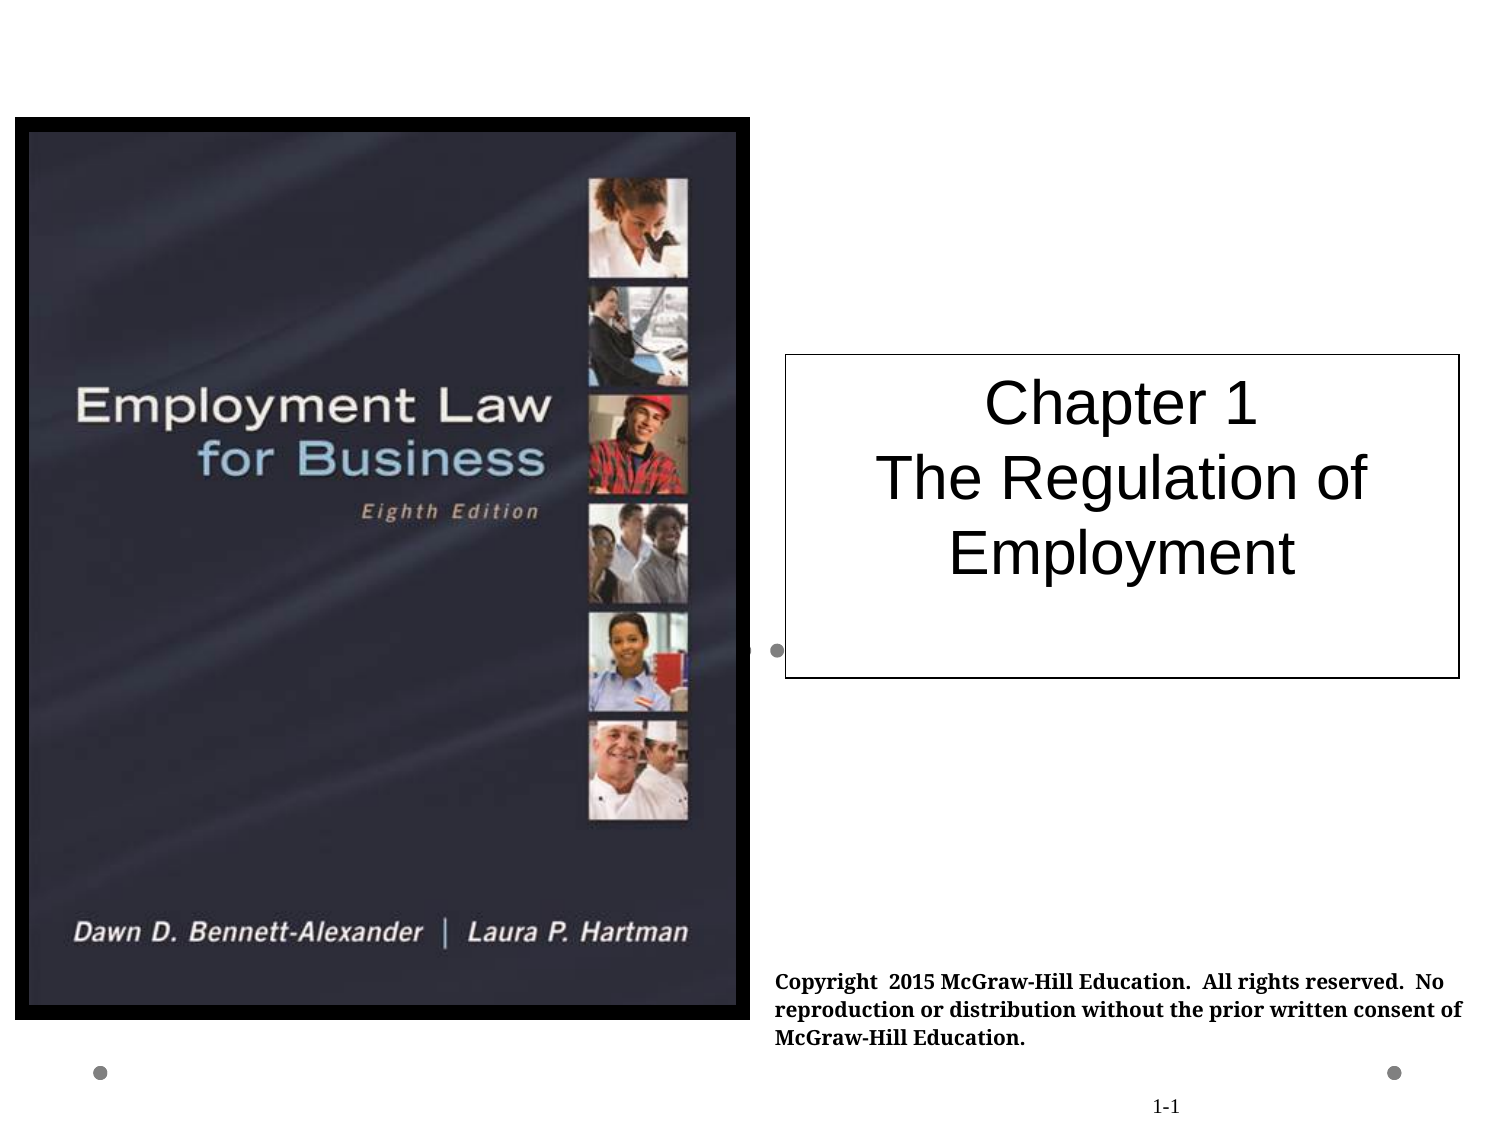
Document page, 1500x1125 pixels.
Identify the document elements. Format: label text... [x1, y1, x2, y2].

picture [29, 131, 736, 1006]
text_box Copyright 2015 McGraw-Hill Education. All rights reserved. No reproduction or distribution without the prior written consent of McGraw-Hill Education. [760, 959, 1498, 1060]
title Chapter 1 The Regulation of Employment [785, 354, 1459, 679]
